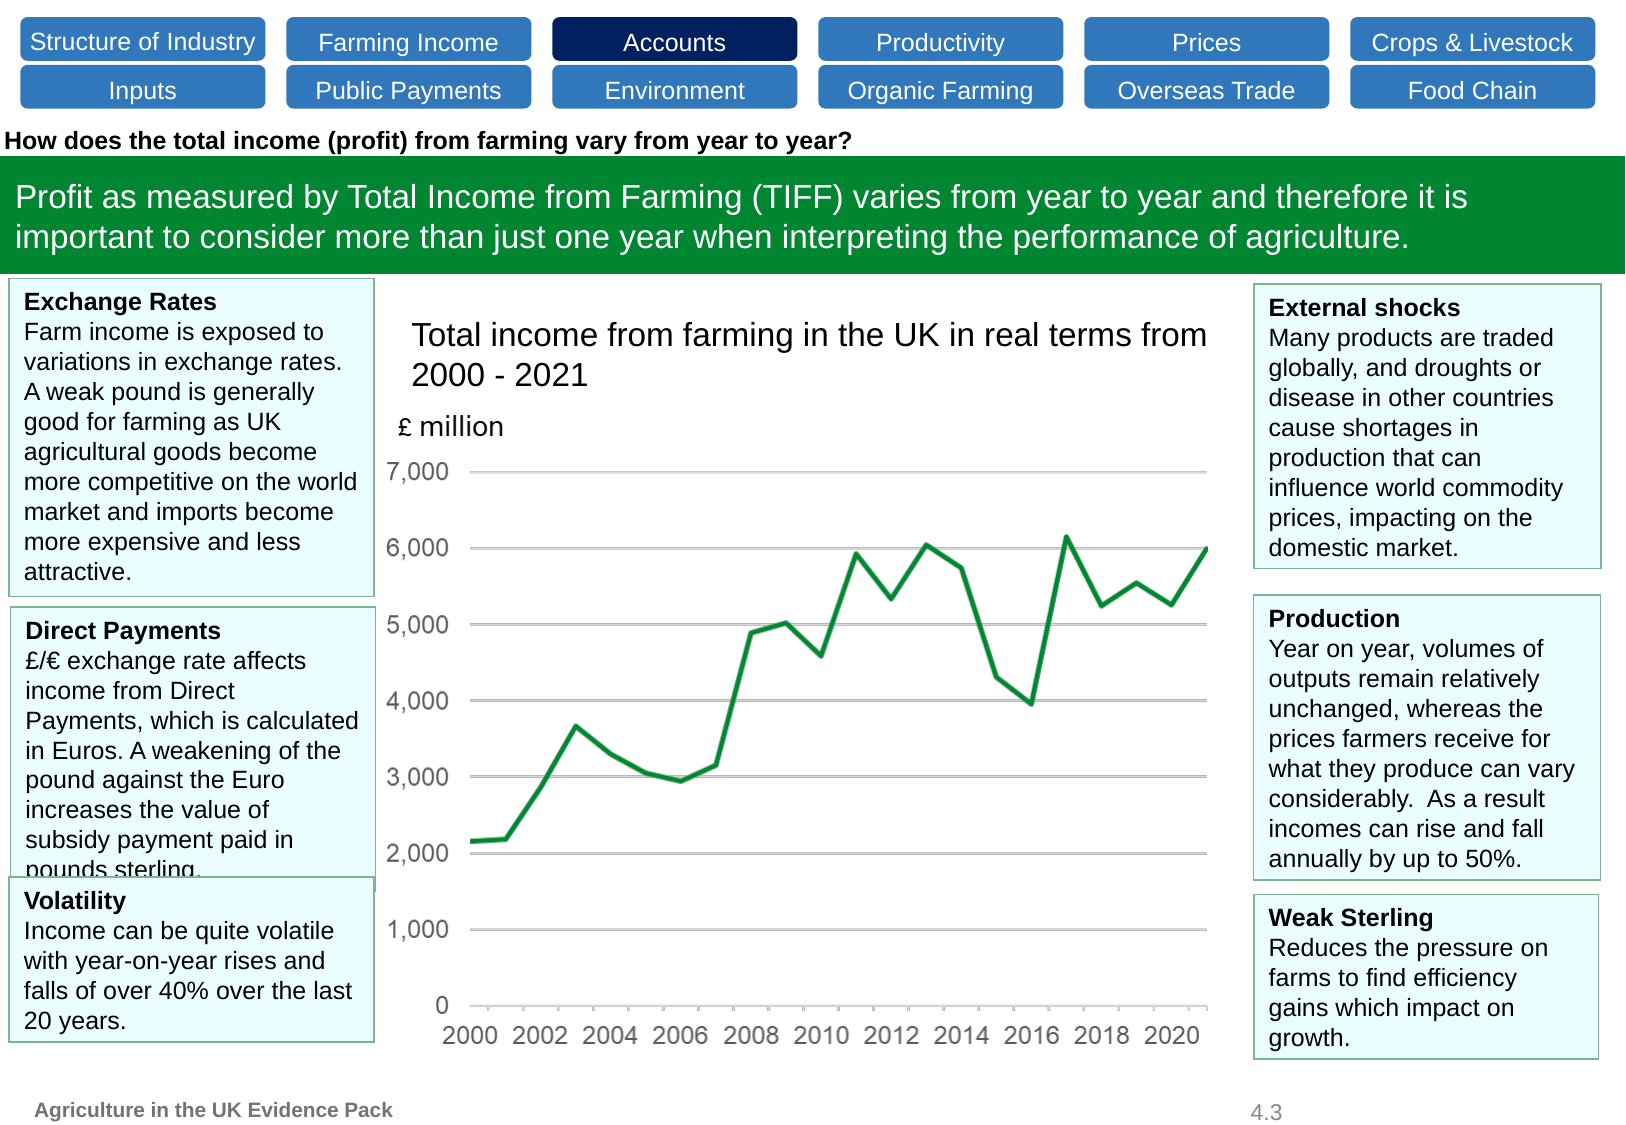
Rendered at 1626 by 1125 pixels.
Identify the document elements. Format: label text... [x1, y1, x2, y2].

text_box Organic Farming [818, 64, 1064, 109]
text_box Inputs [20, 64, 266, 109]
text_box Exchange Rates Farm income is exposed to variations in exchange rates. A weak pound is generally good for farming as UK agricultural goods become more competitive on the world market and imports become more expensive and less attractive. [9, 278, 375, 597]
text_box Accounts [552, 17, 798, 61]
text_box Public Payments [286, 64, 532, 109]
text_box Volatility Income can be quite volatile with year-on-year rises and falls of over 40% over the last 20 years. [9, 877, 374, 1042]
text_box Direct Payments £/€ exchange rate affects income from Direct Payments, which is calculated in Euros. A weakening of the pound against the Euro increases the value of subsidy payment paid in pounds sterling. [10, 606, 376, 865]
text_box Weak Sterling Reduces the pressure on farms to find efficiency gains which impact on growth. [1253, 894, 1599, 1031]
text_box Structure of Industry [20, 17, 266, 61]
text_box Farming Income [286, 17, 532, 61]
picture [382, 390, 1247, 1056]
text_box How does the total income (profit) from farming vary from year to year? [0, 117, 877, 156]
text_box Productivity [818, 17, 1064, 61]
text_box Prices [1084, 17, 1330, 61]
text_box Profit as measured by Total Income from Farming (TIFF) varies from year to year and therefore it is important to consider more than just one year when interpreting the performance of agriculture. [0, 156, 1625, 274]
text_box Environment [552, 64, 798, 109]
text_box Production Year on year, volumes of outputs remain relatively unchanged, whereas the prices farmers receive for what they produce can vary considerably. As a result incomes can rise and fall annually by up to 50%. [1254, 595, 1600, 880]
text_box Agriculture in the UK Evidence Pack [34, 1097, 393, 1122]
text_box External shocks Many products are traded globally, and droughts or disease in other countries cause shortages in production that can influence world commodity prices, impacting on the domestic market. [1254, 284, 1601, 569]
text_box Food Chain [1350, 64, 1596, 109]
text_box Overseas Trade [1084, 64, 1330, 109]
text_box Total income from farming in the UK in real terms from 2000 - 2021 [396, 305, 1225, 390]
text_box 4.3 [1235, 1081, 1602, 1125]
text_box Crops & Livestock [1350, 17, 1596, 61]
